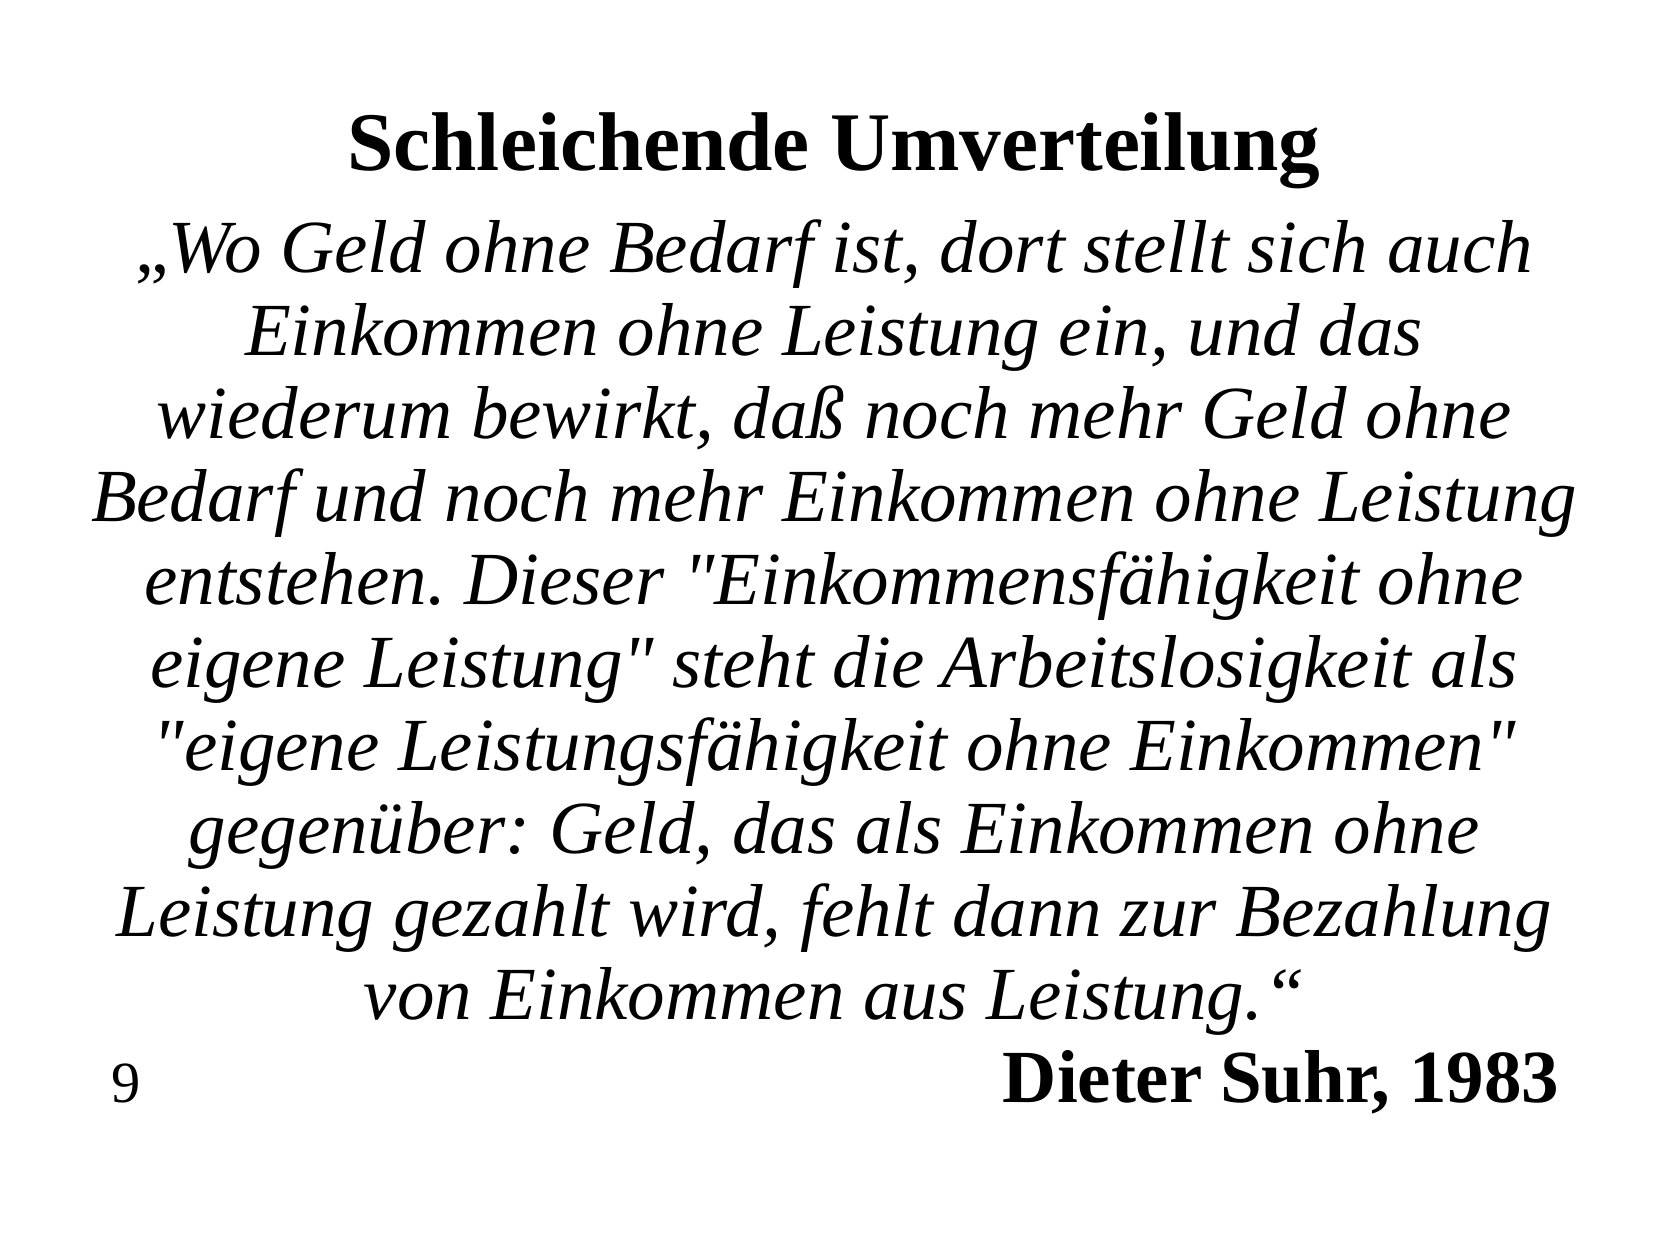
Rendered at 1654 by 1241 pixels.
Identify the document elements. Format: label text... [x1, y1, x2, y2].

text_box Schleichende Umverteilung „Wo Geld ohne Bedarf ist, dort stellt sich auch Einkommen ohne Leistung ein, und das wiederum bewirkt, daß noch mehr Geld ohne Bedarf und noch mehr Einkommen ohne Leistung entstehen. Dieser "Einkommensfähigkeit ohne eigene Leistung" steht die Arbeitslosigkeit als "eigene Leistungsfähigkeit ohne Einkommen" gegenüber: Geld, das als Einkommen ohne Leistung gezahlt wird, fehlt dann zur Bezahlung von Einkommen aus Leistung.“ <Foliennummer> Dieter Suhr, 1983 [76, 88, 1595, 1213]
